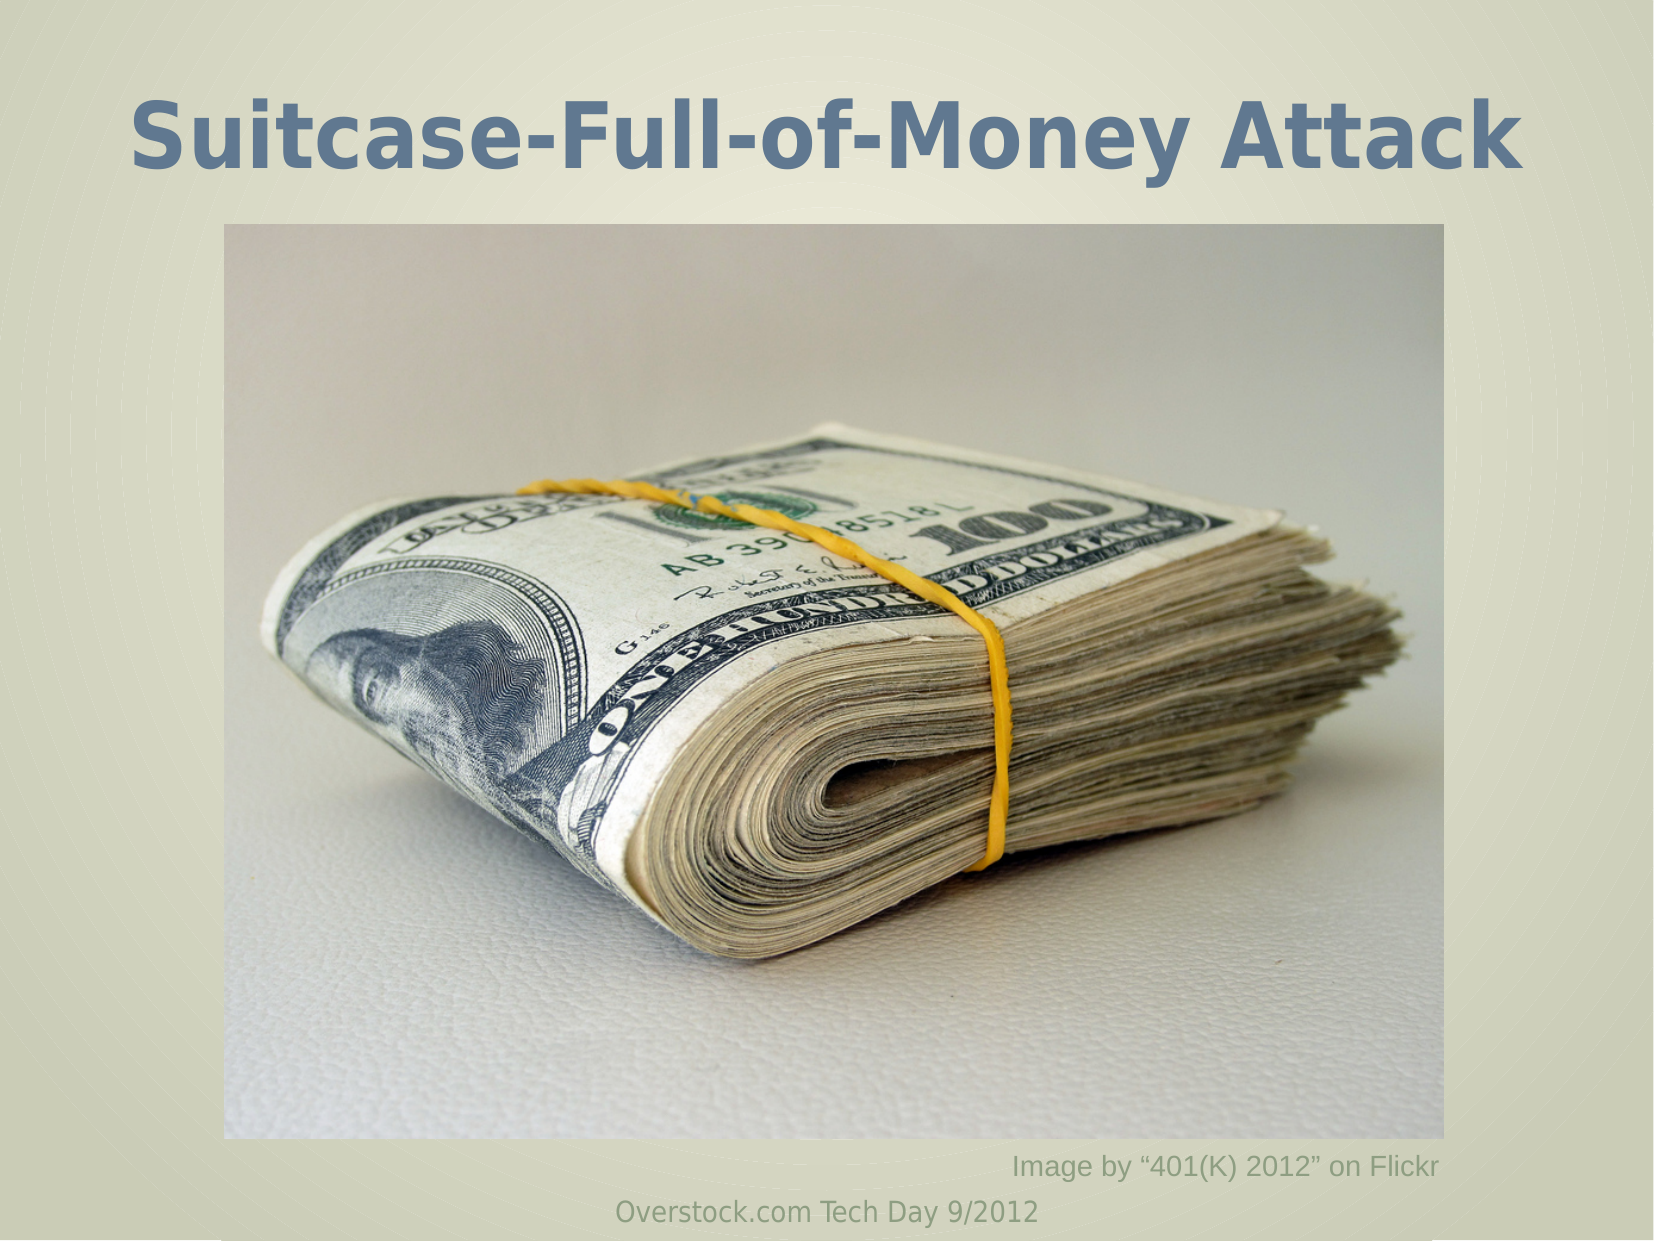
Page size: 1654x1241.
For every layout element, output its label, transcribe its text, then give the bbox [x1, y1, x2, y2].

picture [224, 224, 1444, 1139]
title Suitcase-Full-of-Money Attack [82, 49, 1571, 226]
text_box Image by “401(K) 2012” on Flickr [599, 1143, 1455, 1200]
